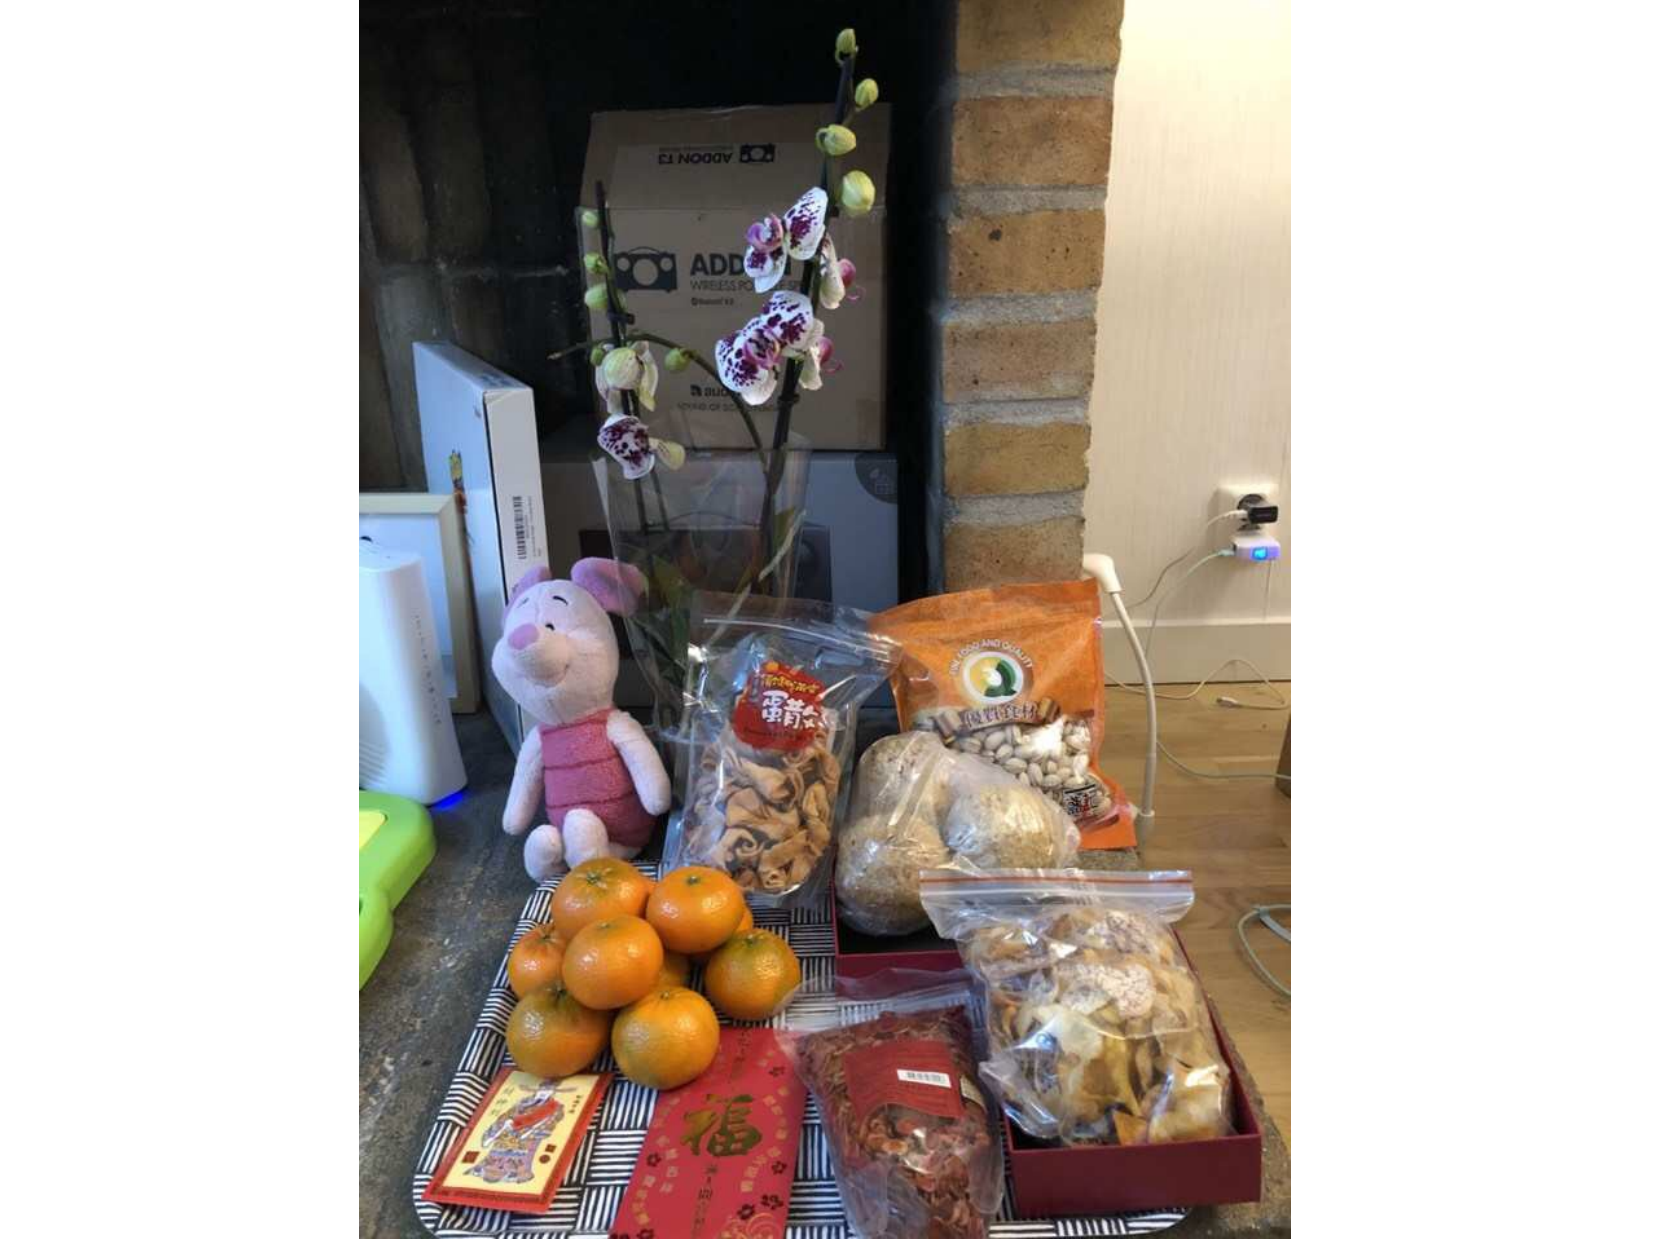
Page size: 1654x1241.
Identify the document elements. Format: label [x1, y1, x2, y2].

picture [359, 0, 1291, 1239]
